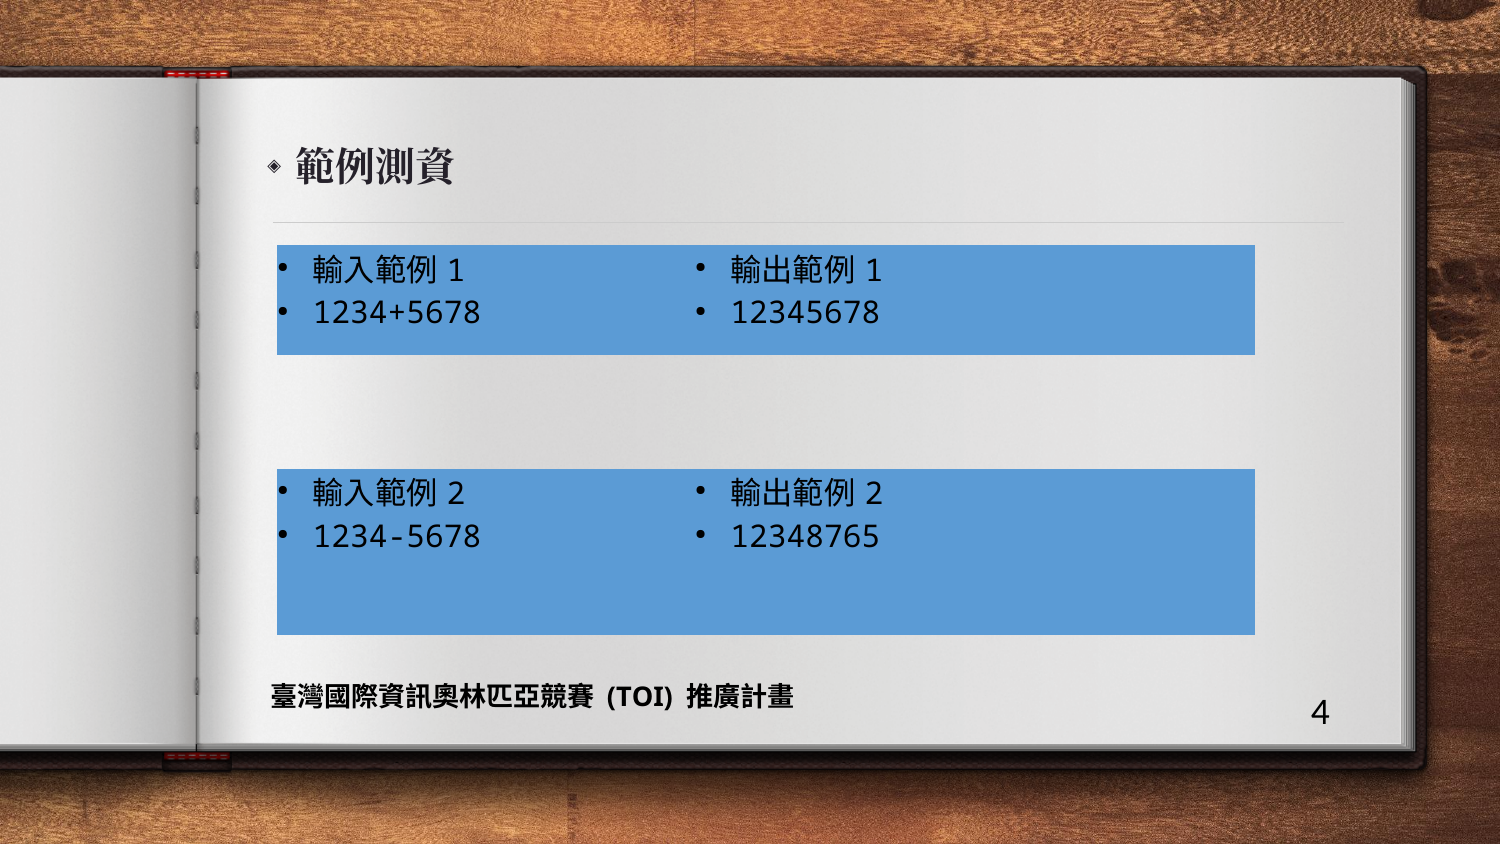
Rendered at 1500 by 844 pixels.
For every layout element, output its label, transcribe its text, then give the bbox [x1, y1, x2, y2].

table_header 輸出範例2 12348765 [695, 469, 1255, 635]
text_box [1295, 672, 1386, 737]
list 範例測資 [252, 126, 1194, 205]
table_header 輸入範例2 1234-5678 [277, 469, 695, 635]
table_header 輸入範例1 1234+5678 [277, 245, 695, 355]
table_header 輸出範例1 12345678 [695, 245, 1255, 355]
